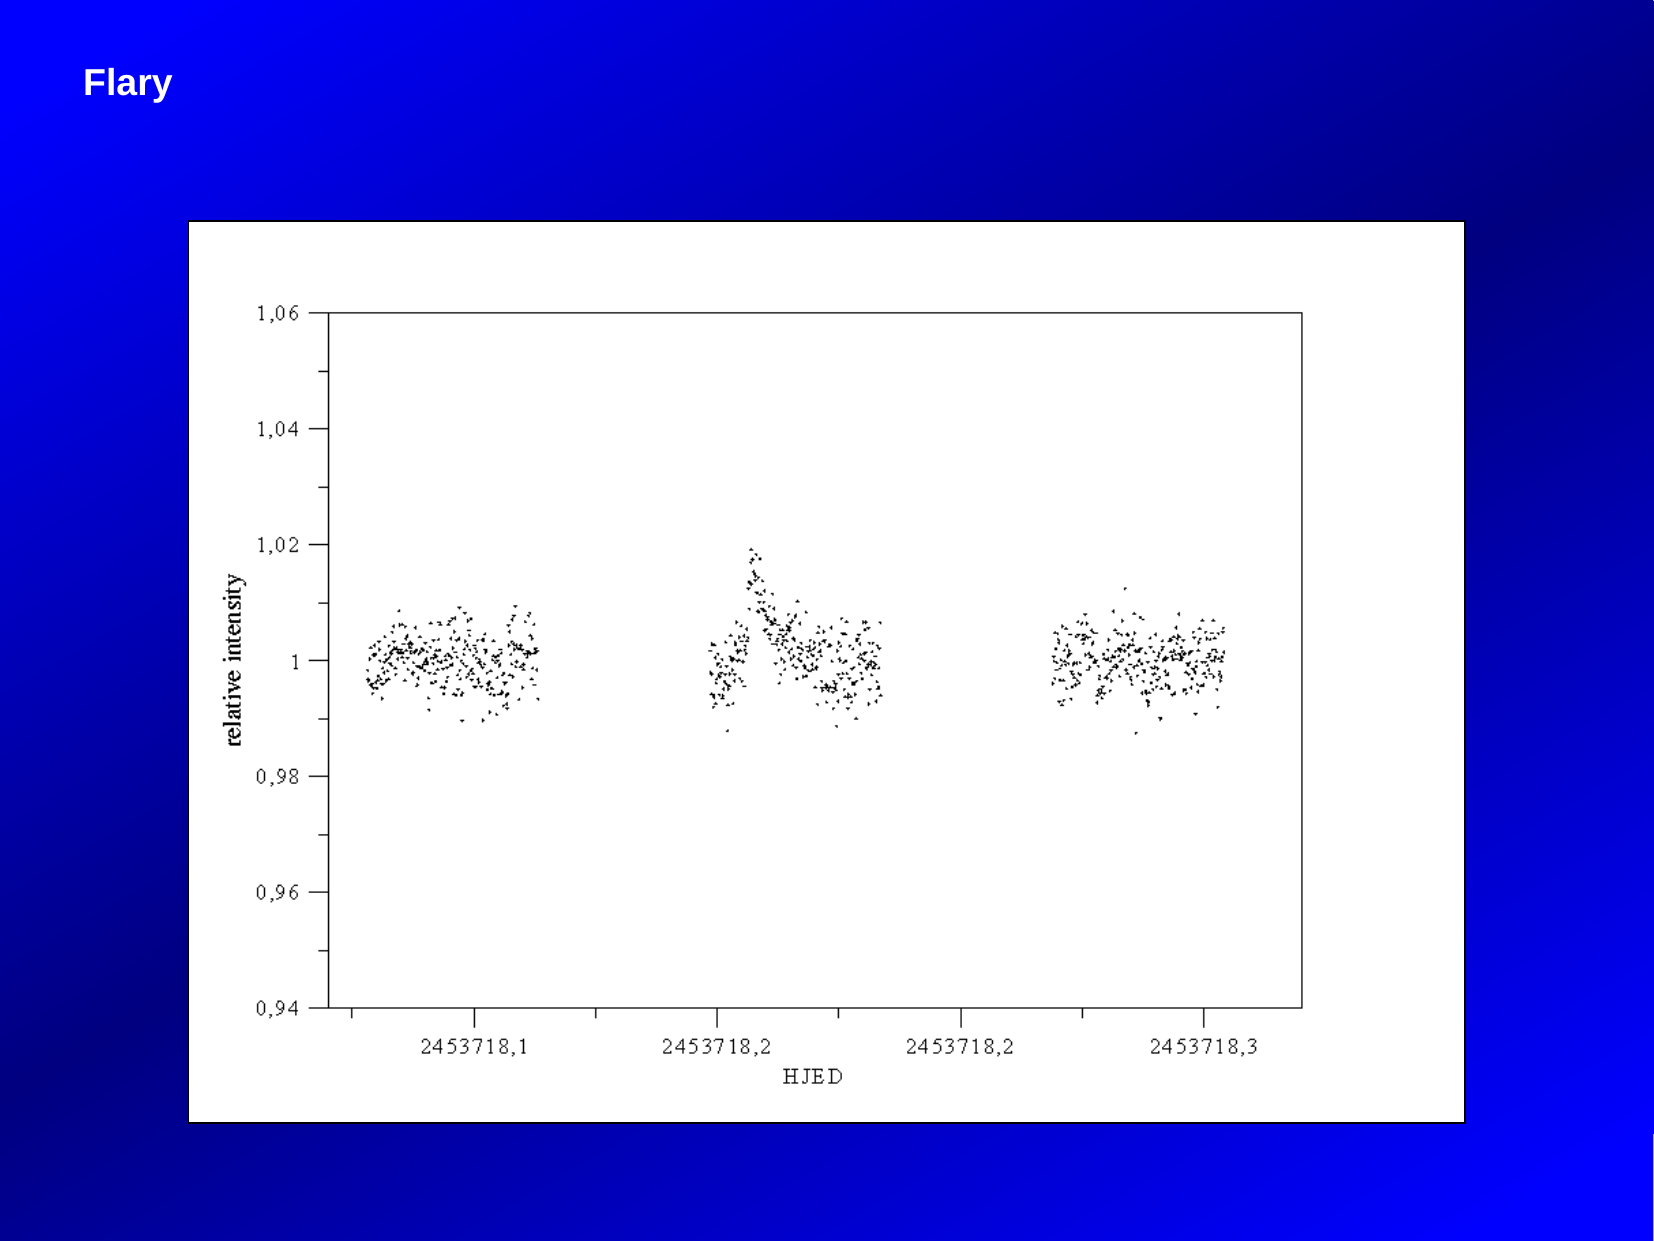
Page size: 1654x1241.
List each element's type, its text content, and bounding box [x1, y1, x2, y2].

text_box Flary [55, 49, 188, 111]
picture [189, 221, 1465, 1123]
